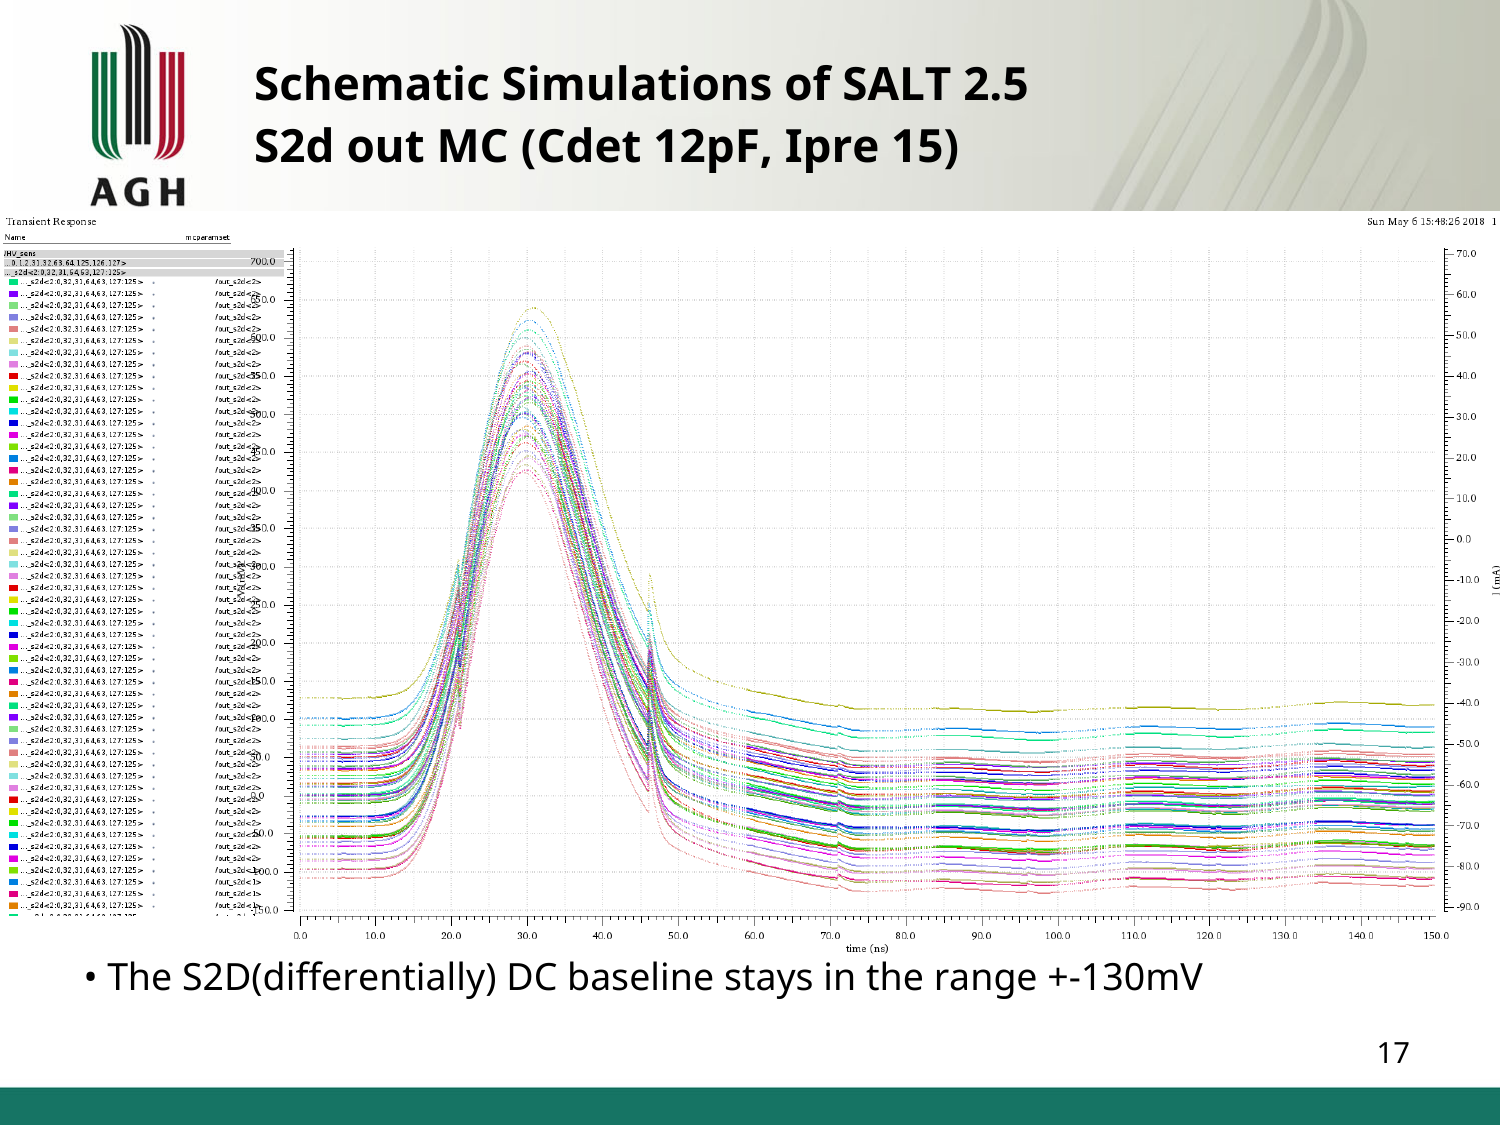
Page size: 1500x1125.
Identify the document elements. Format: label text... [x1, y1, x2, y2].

list The S2D(differentially) DC baseline stays in the range +-130mV [23, 957, 1465, 1081]
title Schematic Simulations of SALT 2.5 S2d out MC (Cdet 12pF, Ipre 15) [254, 36, 1489, 192]
picture [0, 0, 1500, 1125]
